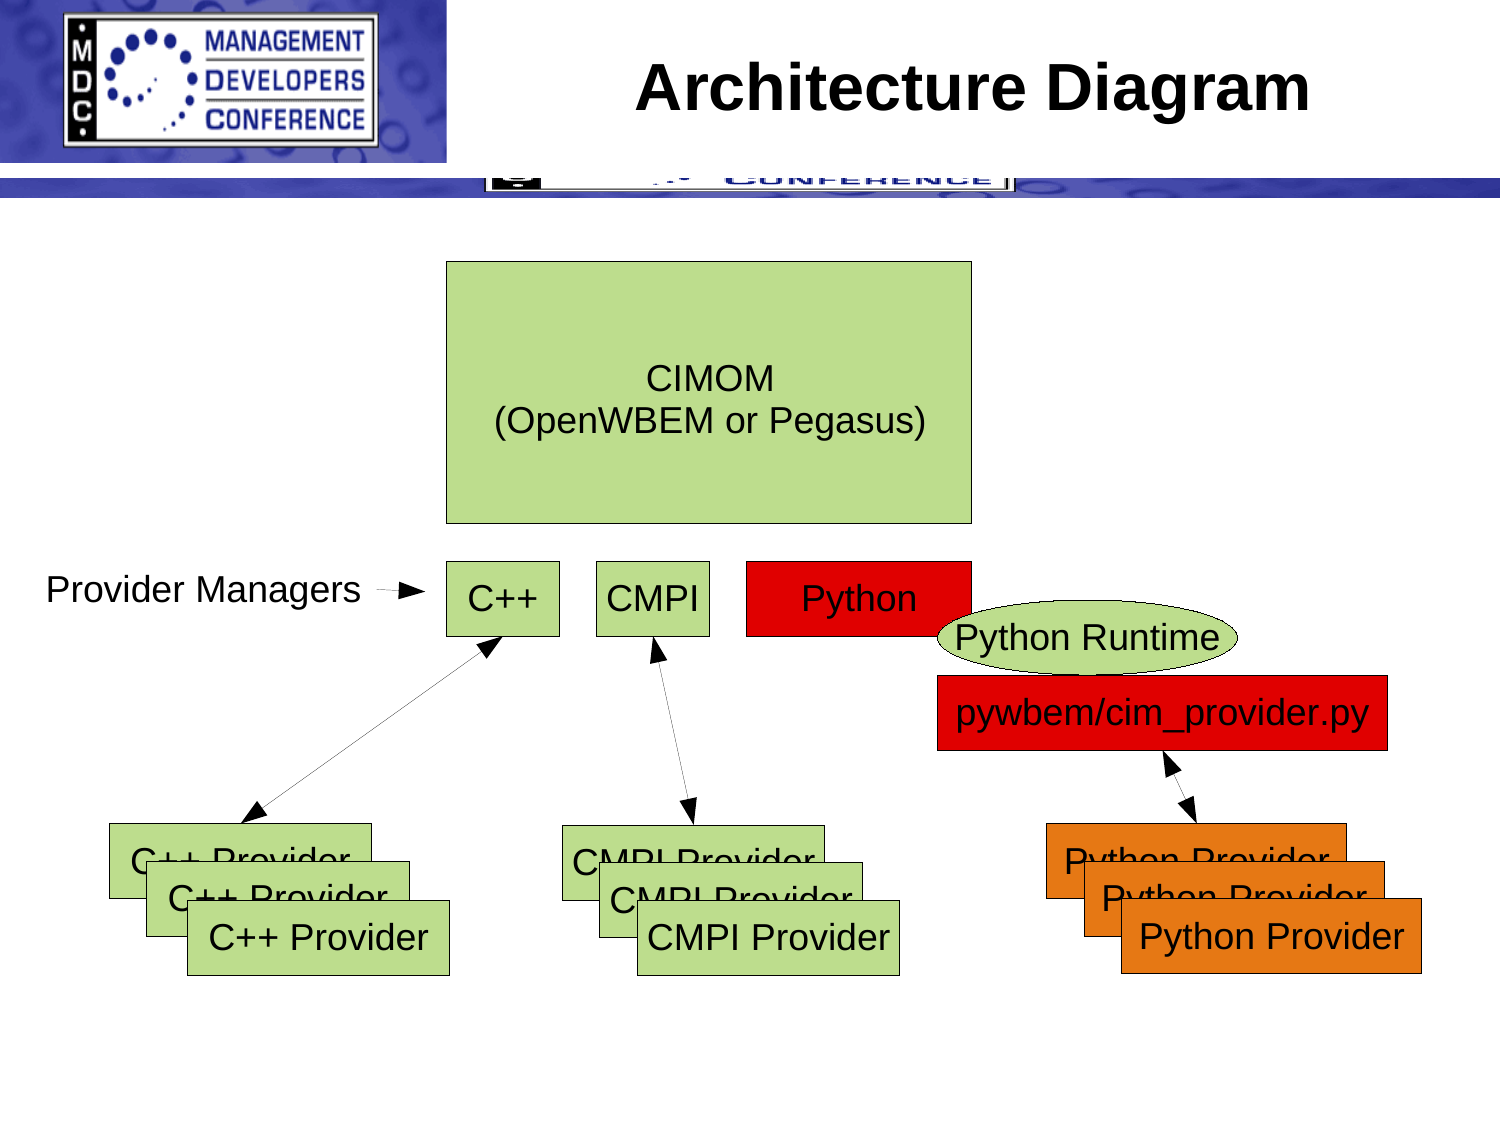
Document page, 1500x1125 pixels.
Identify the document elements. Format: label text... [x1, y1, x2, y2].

text_box Python Provider [1121, 898, 1422, 974]
picture [0, 178, 1500, 198]
text_box Python Provider [1084, 861, 1385, 937]
text_box C++ Provider [109, 823, 372, 899]
title Architecture Diagram [447, 0, 1500, 176]
text_box CMPI [596, 561, 710, 637]
text_box CMPI Provider [562, 825, 825, 901]
text_box pywbem/cim_provider.py [937, 675, 1388, 751]
text_box CIMOM (OpenWBEM or Pegasus) [479, 349, 942, 449]
text_box Python [746, 561, 972, 637]
text_box C++ Provider [146, 861, 410, 937]
text_box CMPI Provider [637, 900, 900, 976]
text_box C++ Provider [187, 900, 450, 976]
picture [0, 0, 447, 163]
text_box [446, 261, 972, 524]
text_box Provider Managers [30, 561, 377, 618]
text_box C++ [446, 561, 560, 637]
text_box Python Provider [1046, 823, 1347, 899]
text_box CMPI Provider [599, 862, 863, 938]
text_box Python Runtime [937, 600, 1238, 675]
